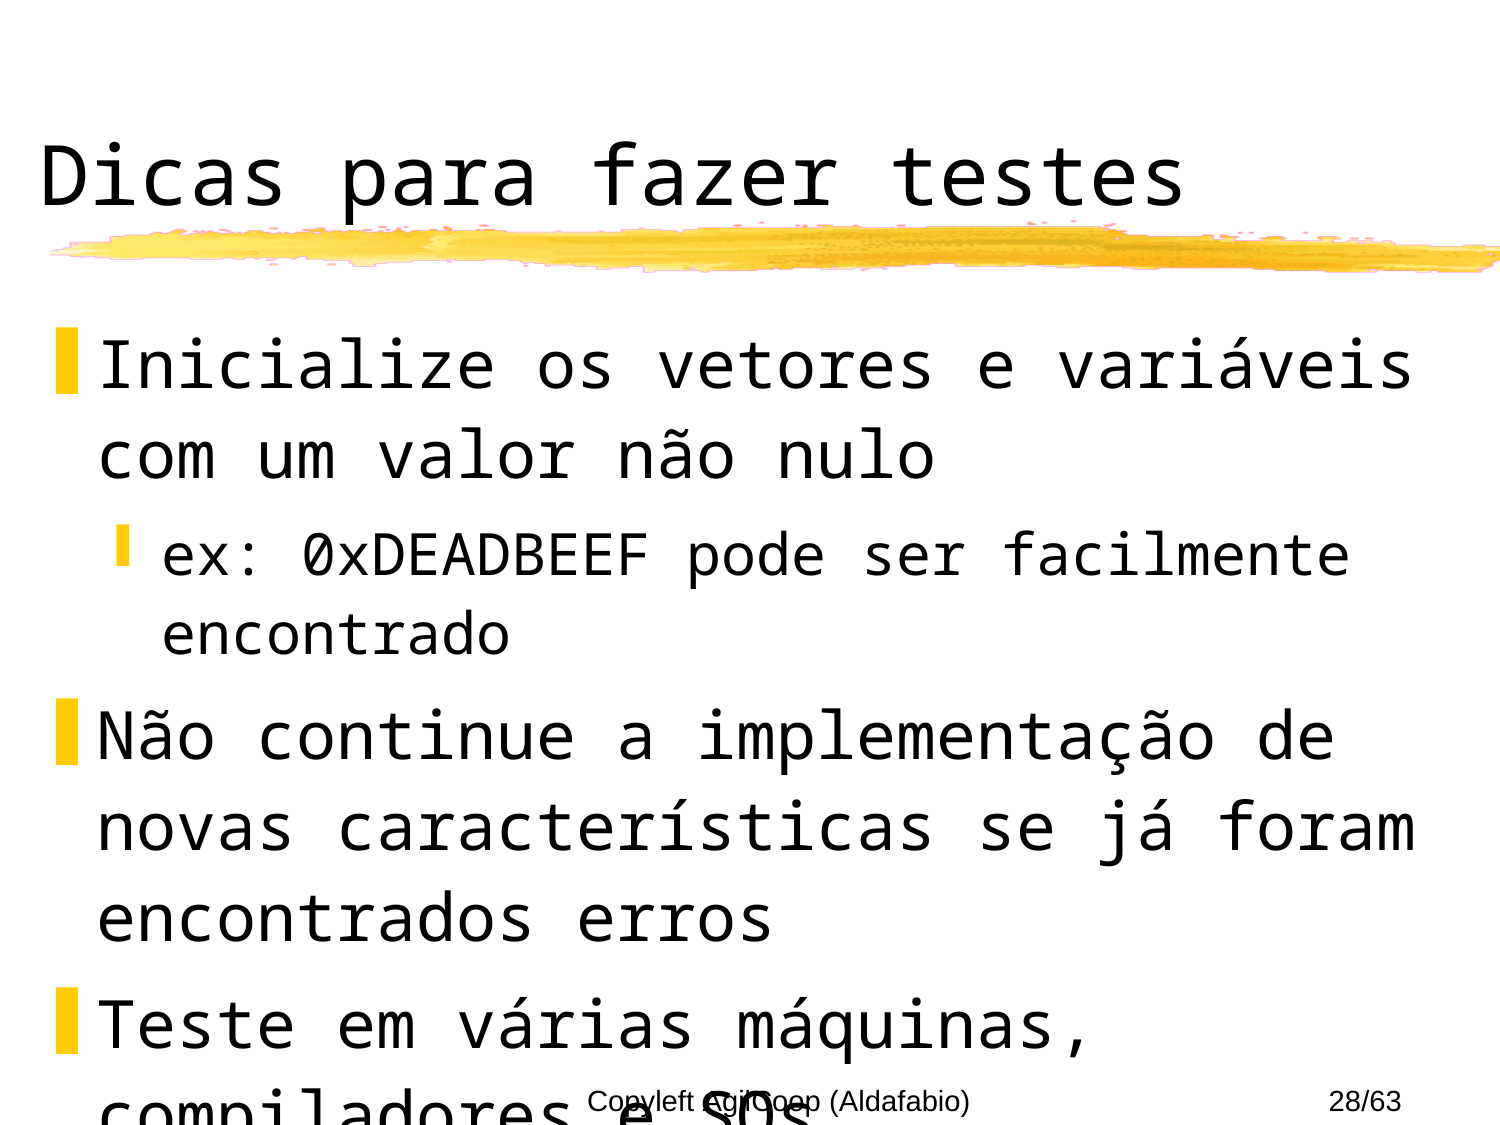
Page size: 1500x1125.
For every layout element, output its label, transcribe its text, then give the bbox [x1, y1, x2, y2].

picture [50, 215, 1500, 284]
title Dicas para fazer testes [24, 74, 1488, 238]
list Inicialize os vetores e variáveis com um valor não nulo ex: 0xDEADBEEF pode ser facilmente encontrado Não continue a implementação de novas características se já foram encontrados erros Teste em várias máquinas, compiladores e SOs [24, 309, 1463, 994]
